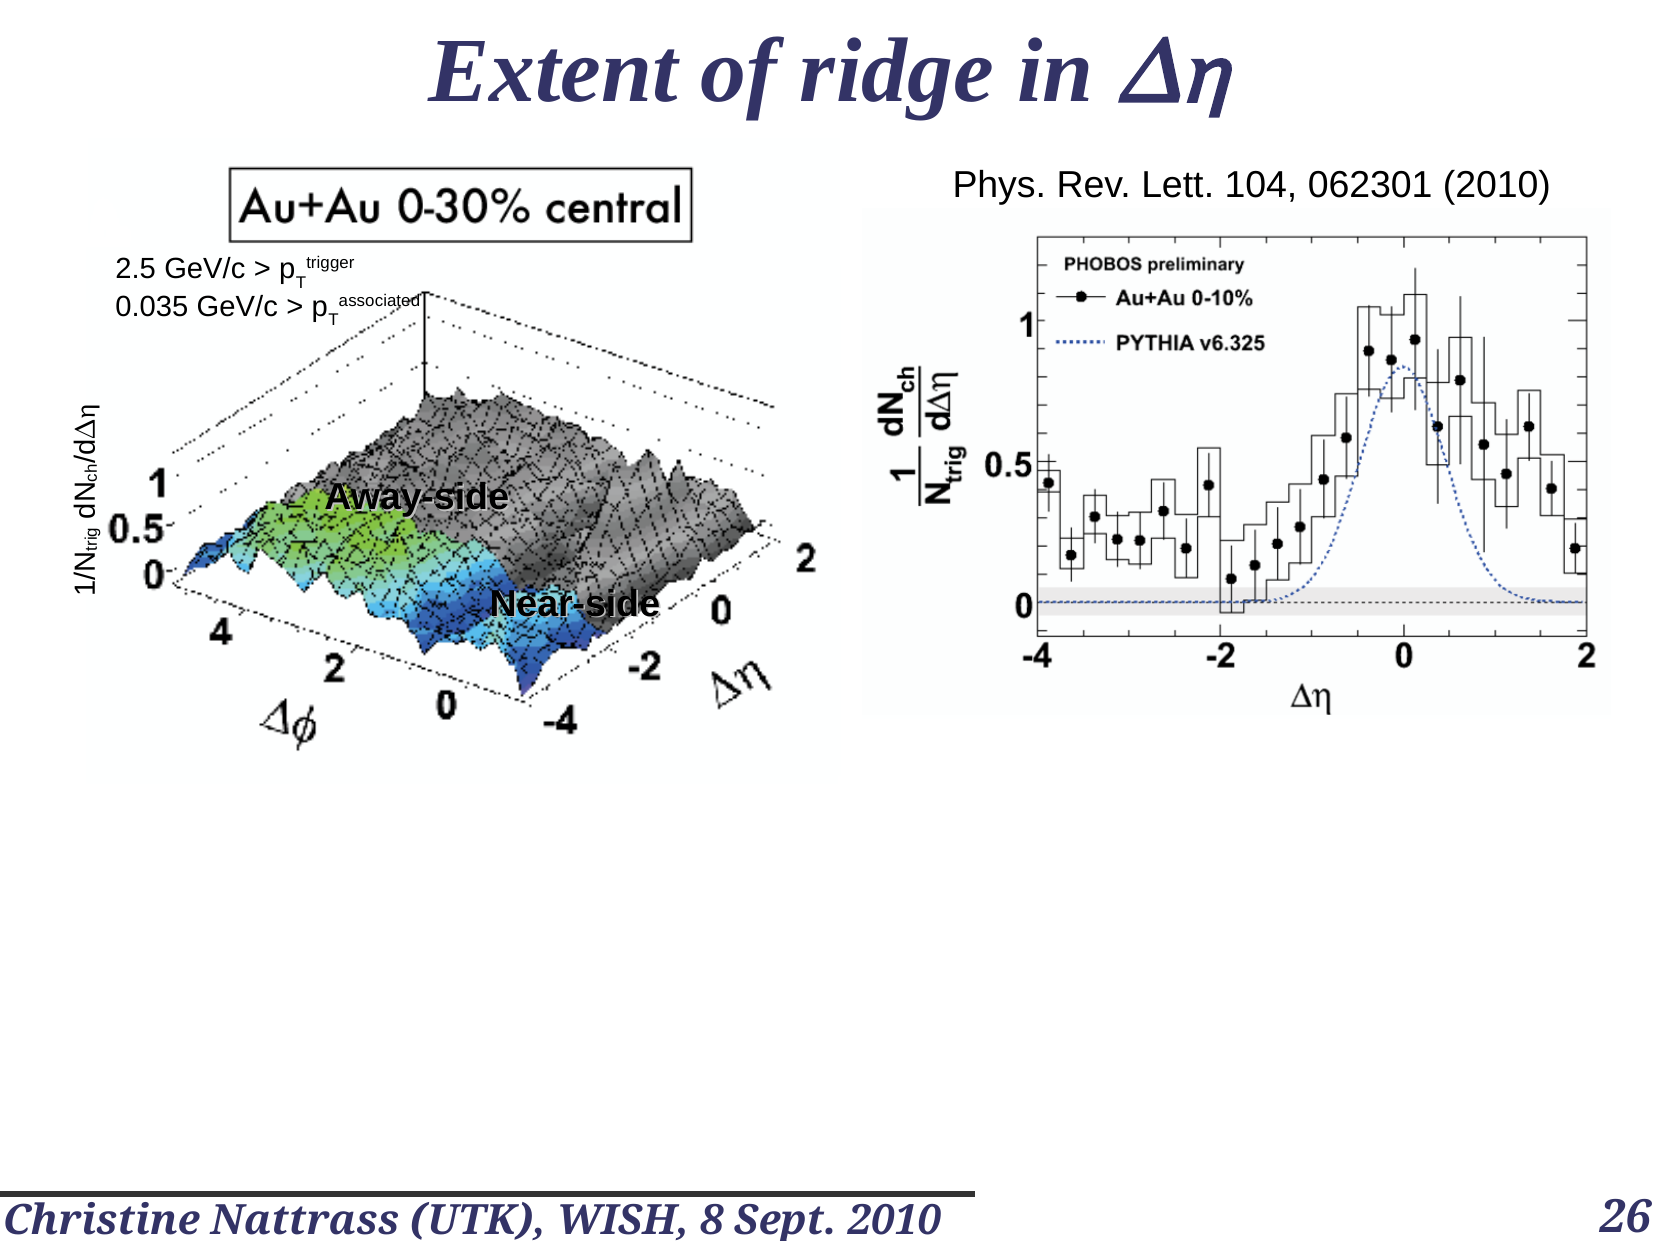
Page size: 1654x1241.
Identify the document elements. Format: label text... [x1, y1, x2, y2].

text_box Away-side [309, 468, 524, 526]
text_box 1/Ntrig dNch/d [60, 320, 119, 612]
text_box Phys. Rev. Lett. 104, 062301 (2010) [937, 155, 1613, 213]
picture [86, 138, 841, 784]
title Extent of ridge in  [82, 0, 1571, 174]
text_box 2.5 GeV/c > pTtrigger 0.035 GeV/c > pTassociated [100, 244, 561, 304]
text_box Near-side [474, 574, 676, 632]
picture [862, 208, 1611, 719]
